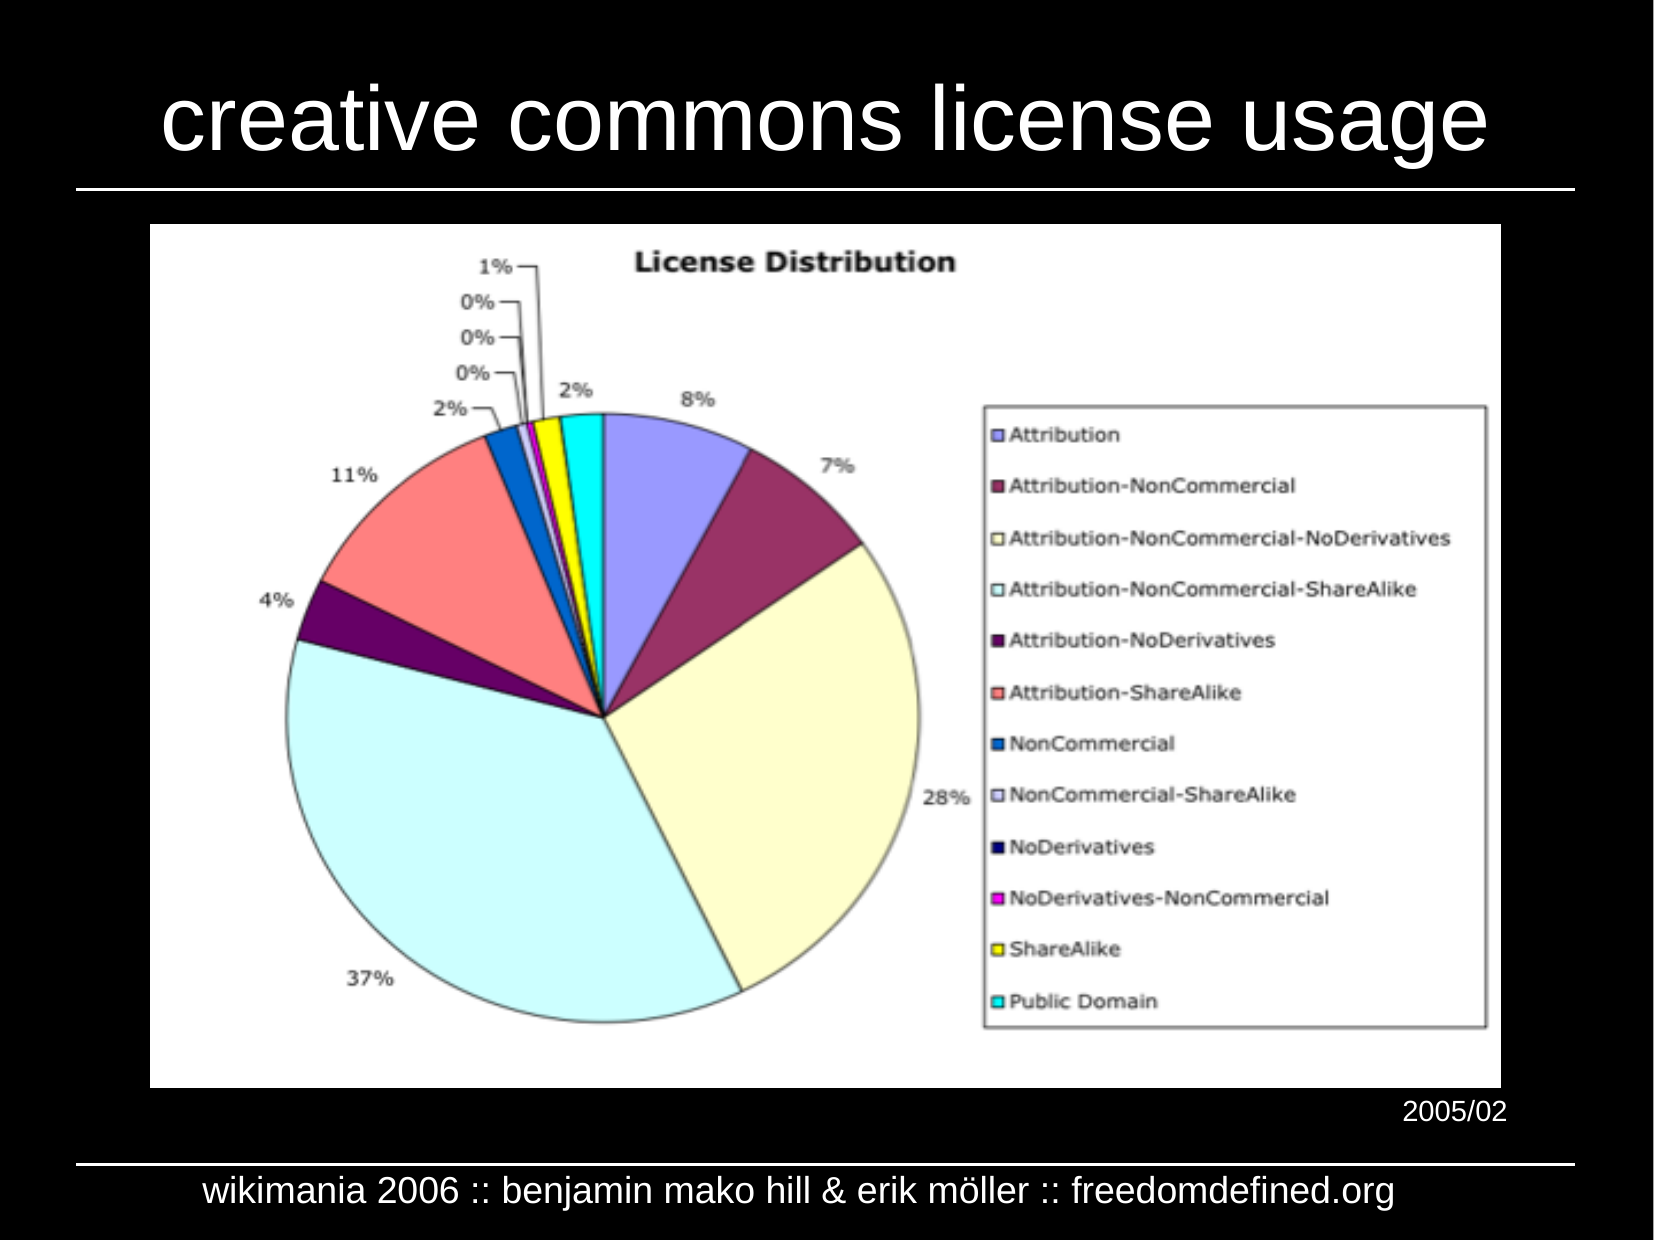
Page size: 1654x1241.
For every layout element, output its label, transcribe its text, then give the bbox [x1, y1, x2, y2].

picture [150, 224, 1501, 1088]
text_box 2005/02 [1387, 1087, 1523, 1136]
title creative commons license usage [82, 49, 1571, 188]
